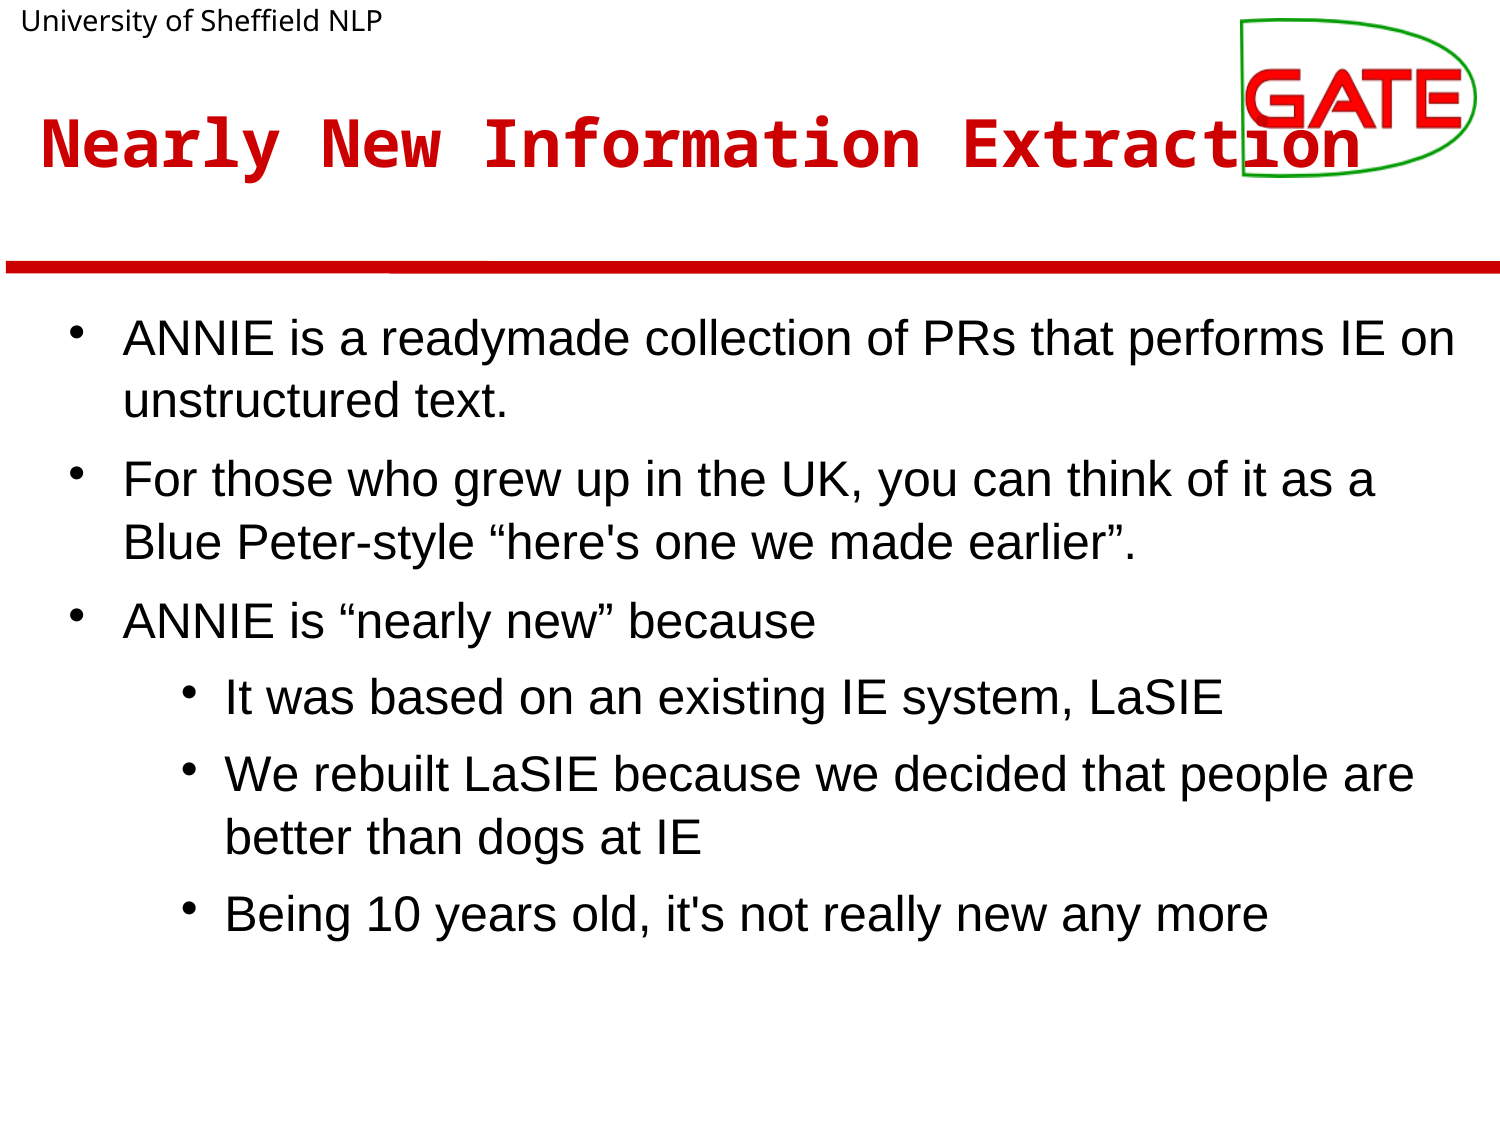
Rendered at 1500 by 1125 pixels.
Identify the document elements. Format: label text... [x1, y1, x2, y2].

title Nearly New Information Extraction [41, 45, 1387, 243]
picture [1240, 18, 1477, 178]
list ANNIE is a readymade collection of PRs that performs IE on unstructured text. For those who grew up in the UK, you can think of it as a Blue Peter-style “here's one we made earlier”. ANNIE is “nearly new” because It was based on an existing IE system, LaSIE We rebuilt LaSIE because we decided that people are better than dogs at IE Being 10 years old, it's not really new any more [29, 295, 1477, 1125]
